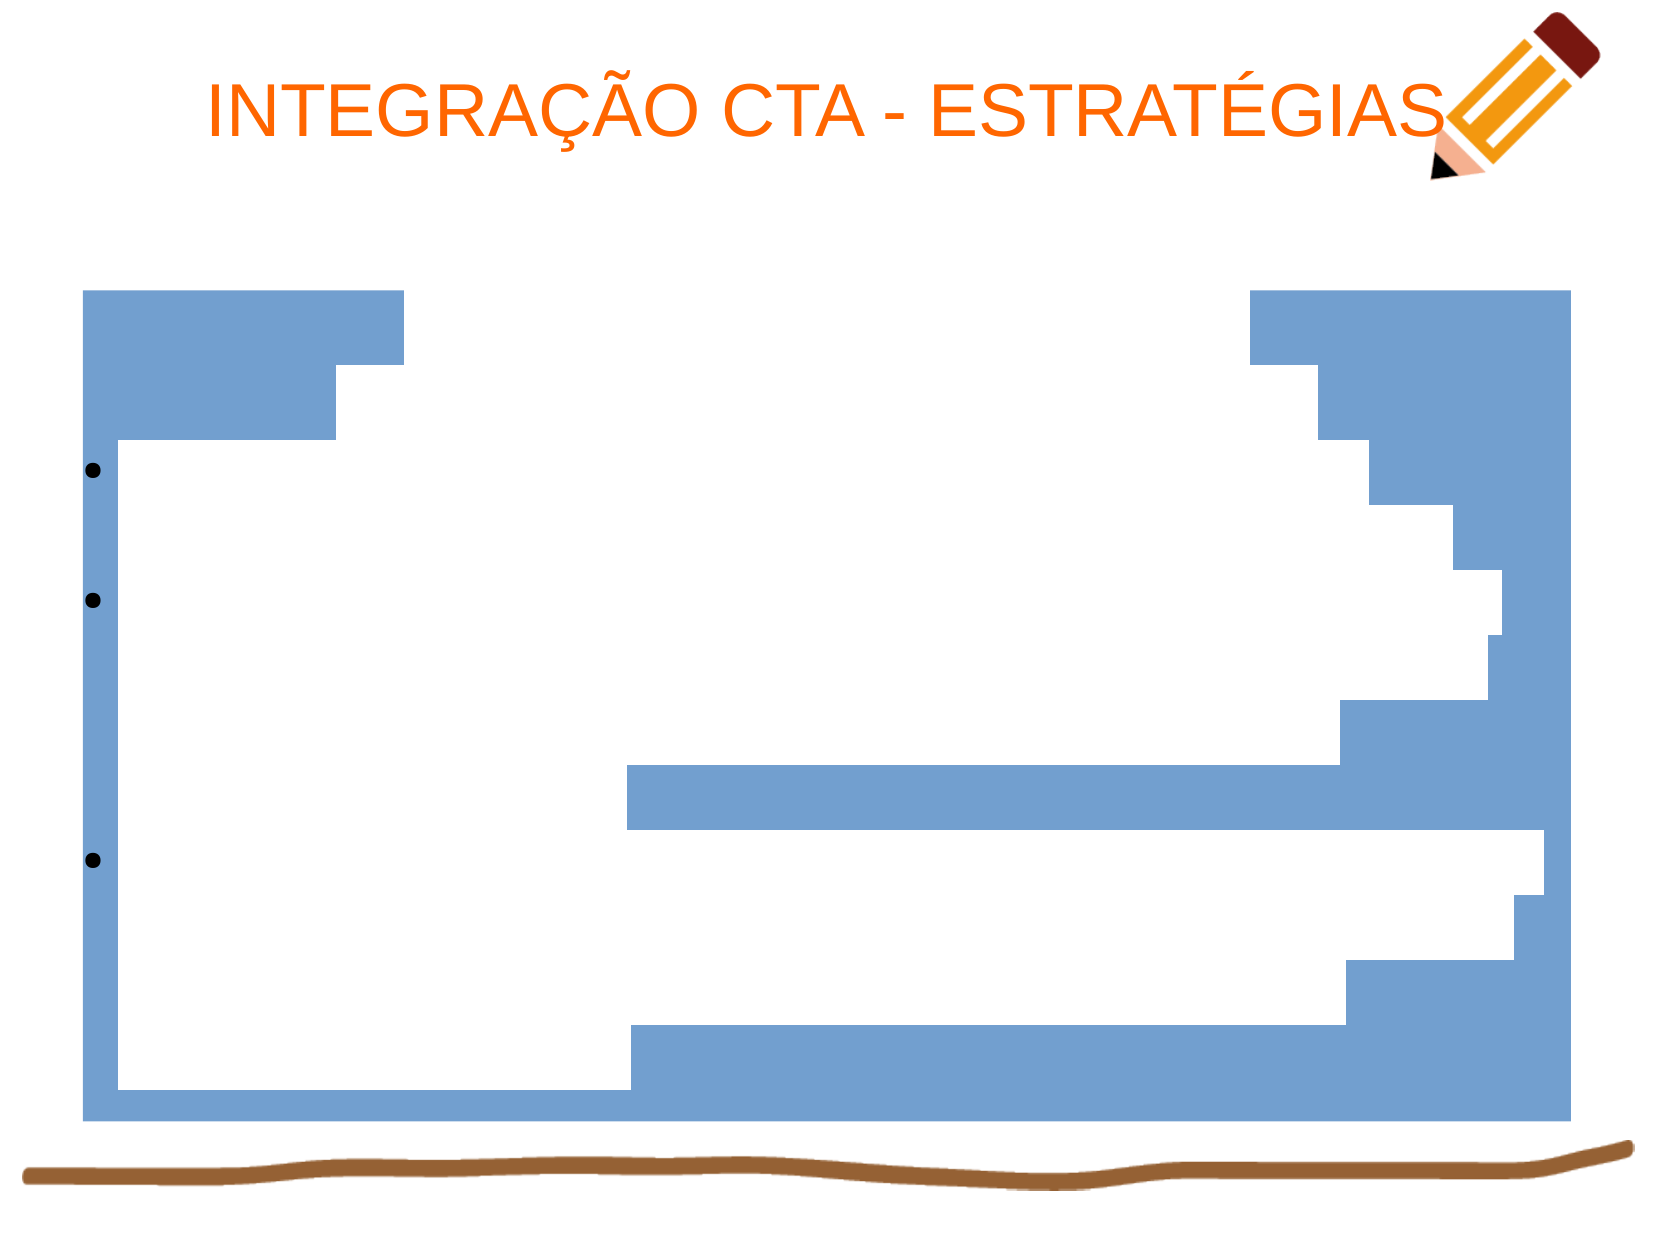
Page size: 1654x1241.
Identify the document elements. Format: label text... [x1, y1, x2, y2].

picture [22, 1140, 1635, 1191]
text_box CONTROLE BASEADO EM CONGESTIONAMENTO - CBCL Cada quadra possui sensores de veículo que monitoram a quantidade de veículos presentes. Quando o limite de 60% ou 100% é atingido, estes sensores notificam o controlador que então pode vir a mudar o estado dos semáforos afim de otimizar o tráfego; Se o sensor detecta 60% ou 100% de ocupação, e o tempo do semáforo vermelho é menor do que 24s, então o tempo total do semáforo vermelho é ajustado para 30s; [82, 290, 1571, 1122]
title INTEGRAÇÃO CTA - ESTRATÉGIAS [82, 49, 1571, 172]
picture [1430, 12, 1601, 181]
